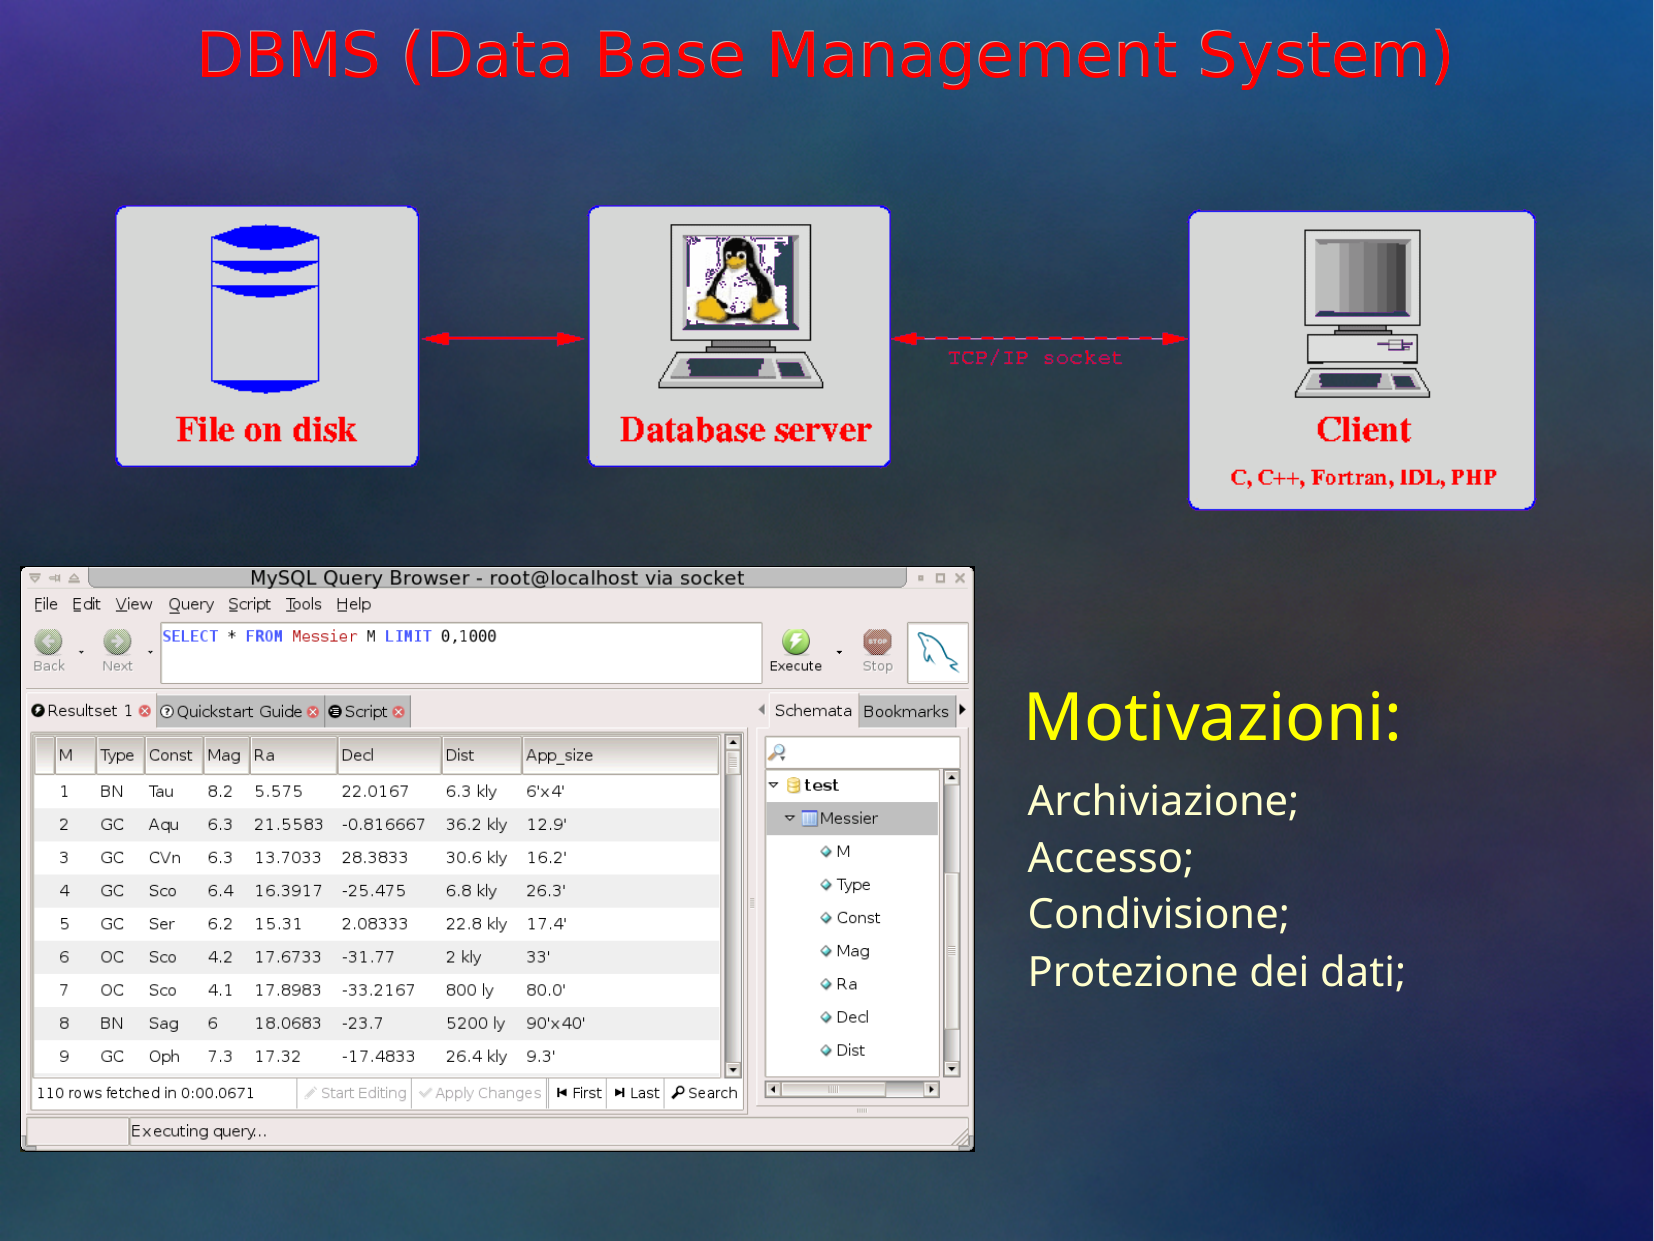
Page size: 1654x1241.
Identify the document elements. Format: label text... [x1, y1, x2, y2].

picture [0, 0, 1654, 1241]
text_box Motivazioni: [1023, 669, 1447, 751]
text_box Archiviazione; Accesso; Condivisione; Protezione dei dati; [1027, 770, 1617, 1053]
